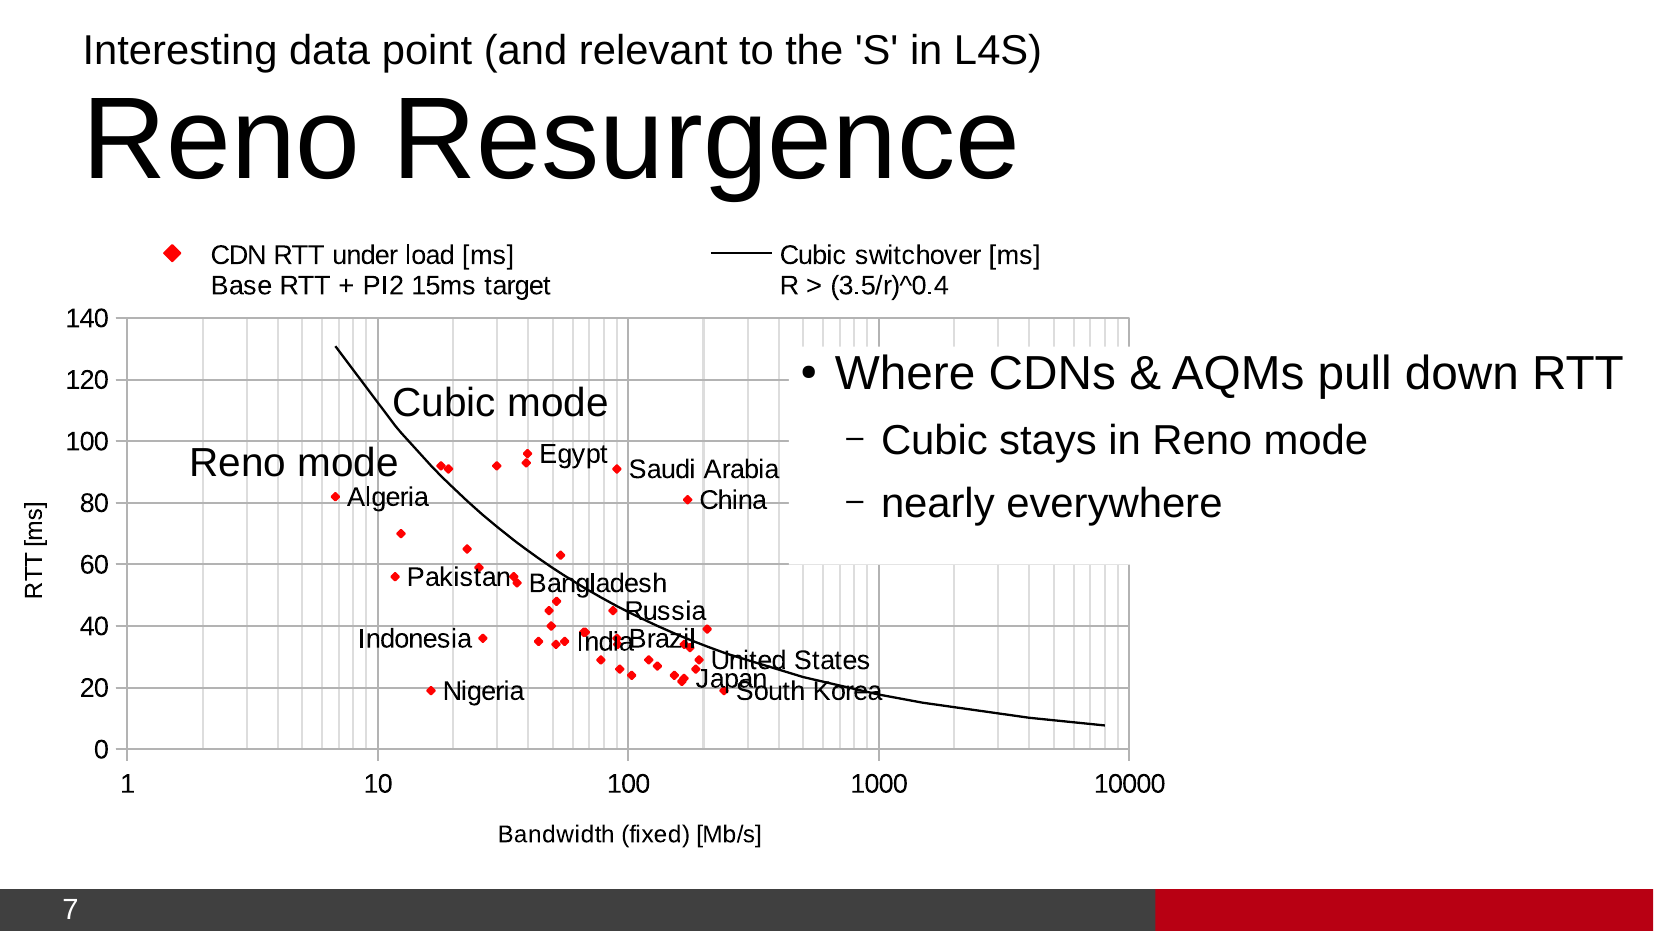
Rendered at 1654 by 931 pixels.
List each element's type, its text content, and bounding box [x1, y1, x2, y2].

title Interesting data point (and relevant to the 'S' in L4S) Reno Resurgence [82, 26, 1571, 203]
list Where CDNs & AQMs pull down RTT Cubic stays in Reno mode nearly everywhere [788, 346, 1628, 565]
picture [0, 198, 1204, 888]
